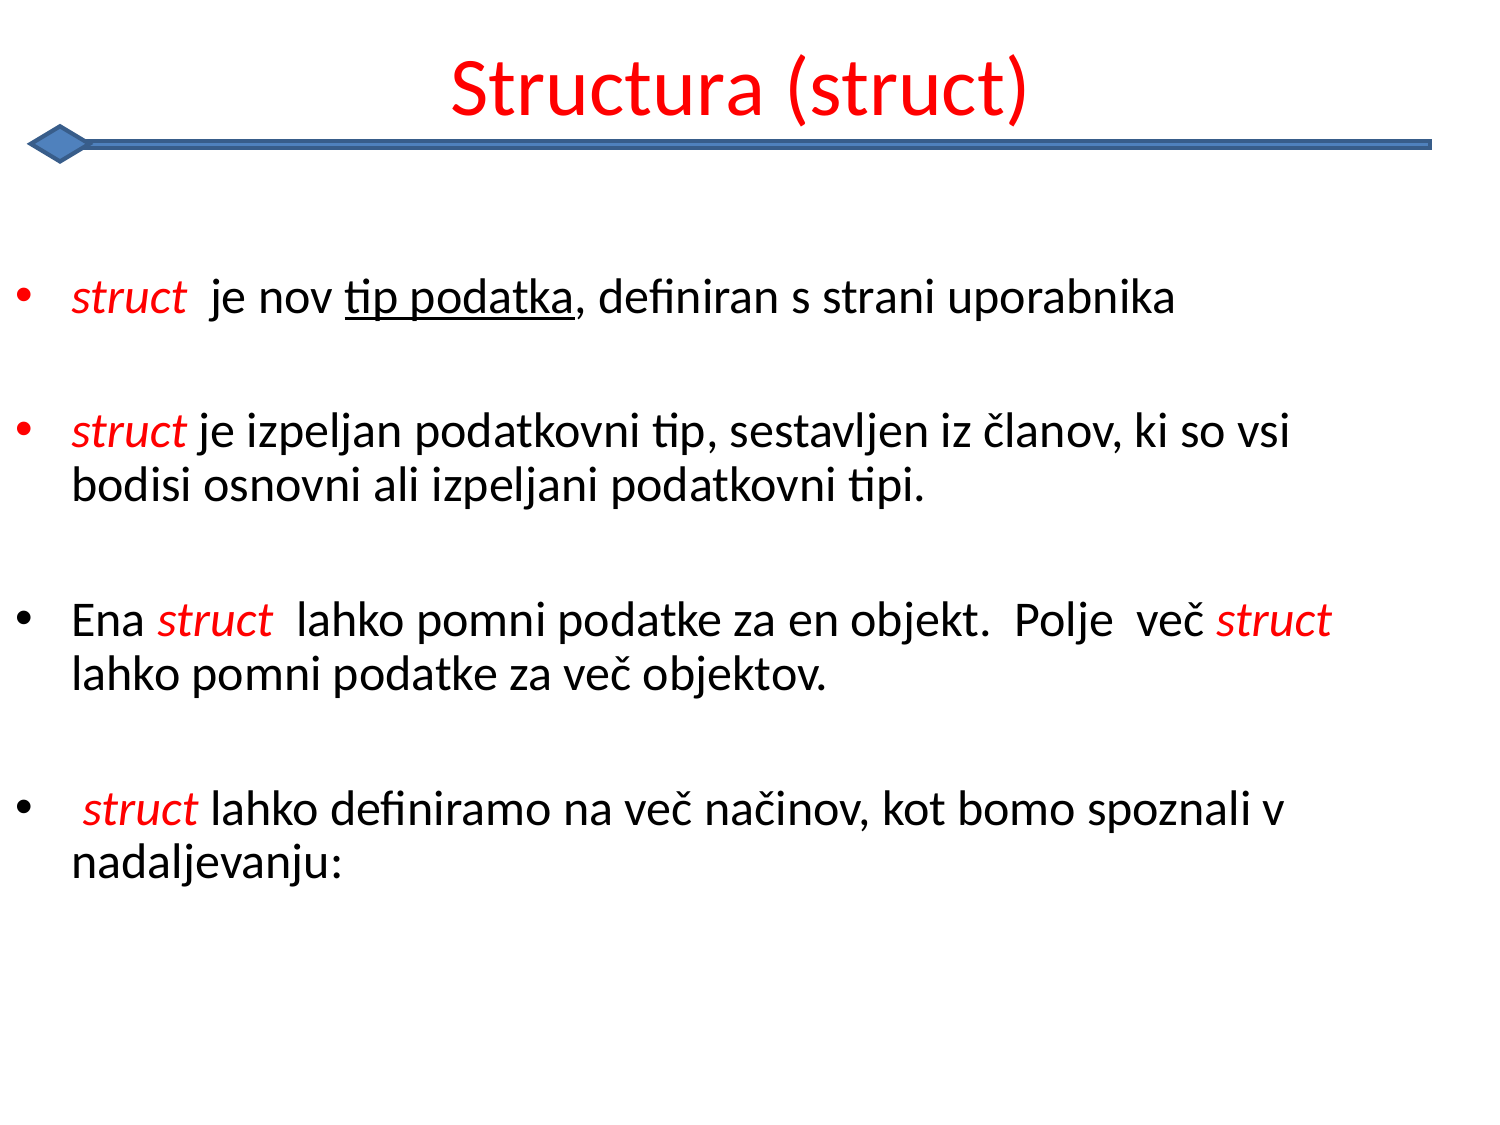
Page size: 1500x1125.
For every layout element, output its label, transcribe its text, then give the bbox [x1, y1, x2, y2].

list struct je nov tip podatka, definiran s strani uporabnika struct je izpeljan podatkovni tip, sestavljen iz članov, ki so vsi bodisi osnovni ali izpeljani podatkovni tipi. Ena struct lahko pomni podatke za en objekt. Polje več struct lahko pomni podatke za več objektov. struct lahko definiramo na več načinov, kot bomo spoznali v nadaljevanju: [0, 262, 1383, 1006]
title Structura (struct) [75, 23, 1426, 141]
